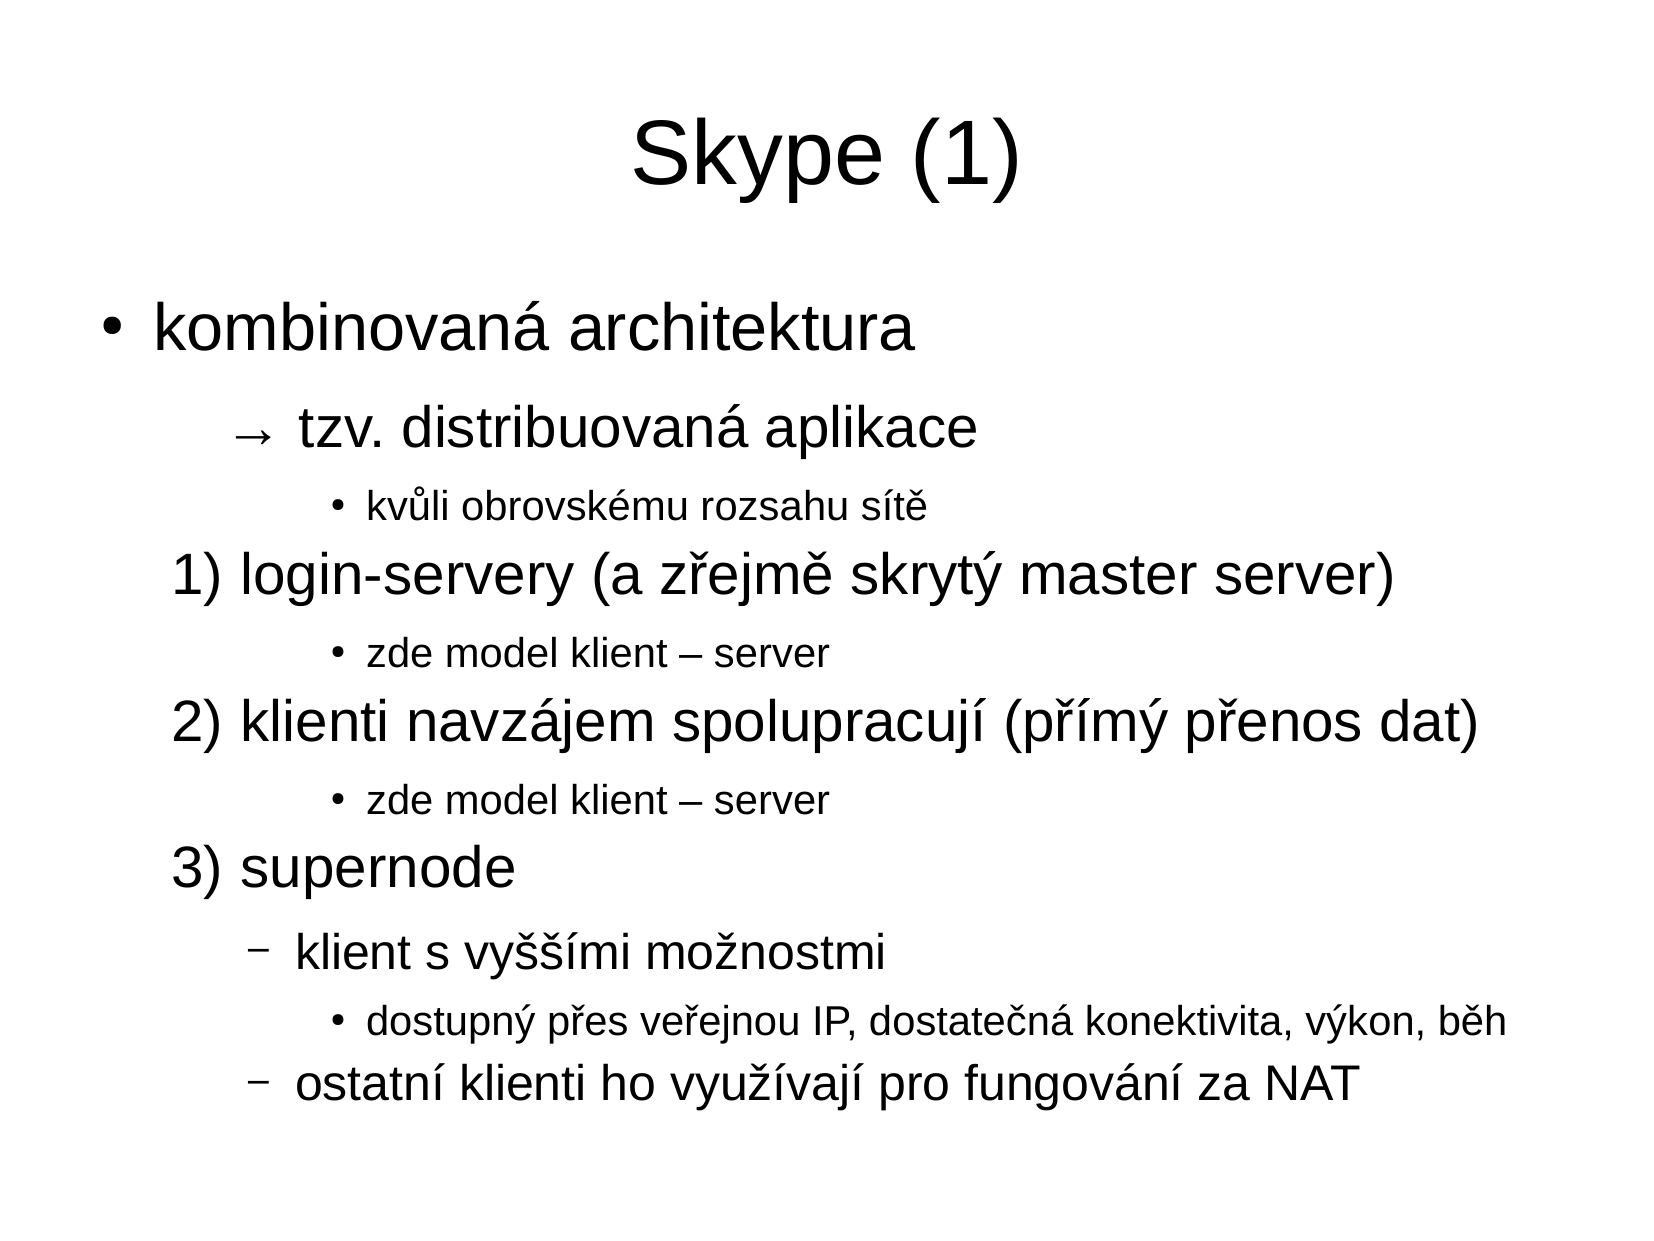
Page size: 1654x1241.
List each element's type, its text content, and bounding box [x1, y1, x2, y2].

list kombinovaná architektura → tzv. distribuovaná aplikace kvůli obrovskému rozsahu sítě login-servery (a zřejmě skrytý master server) zde model klient – server klienti navzájem spolupracují (přímý přenos dat) zde model klient – server supernode klient s vyššími možnostmi dostupný přes veřejnou IP, dostatečná konektivita, výkon, běh ostatní klienti ho využívají pro fungování za NAT [82, 290, 1571, 1211]
title Skype (1) [82, 56, 1571, 250]
